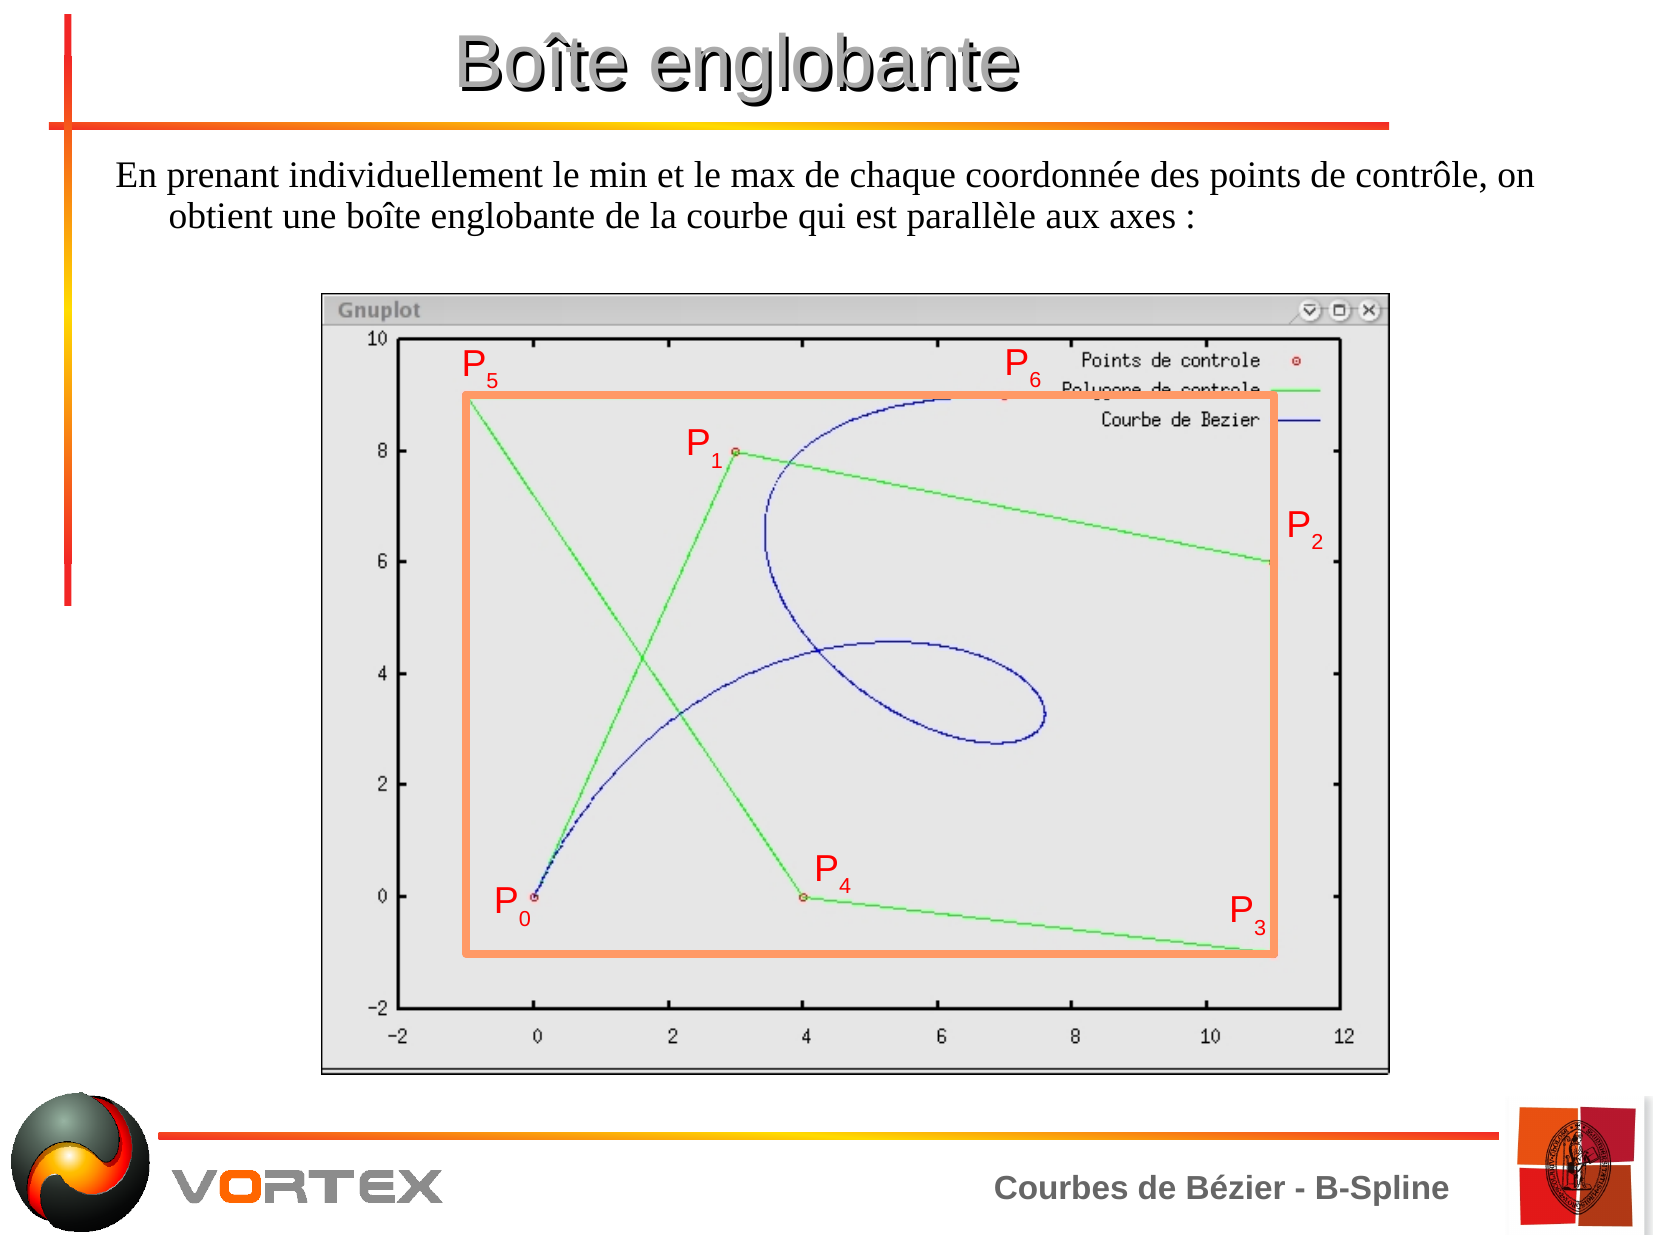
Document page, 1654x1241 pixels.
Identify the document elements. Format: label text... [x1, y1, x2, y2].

title Boîte englobante [82, 4, 1392, 120]
text_box P5 [470, 399, 535, 408]
text_box P4 [799, 840, 888, 913]
text_box P5 [446, 334, 535, 408]
picture [11, 1092, 443, 1232]
text_box P6 [989, 399, 1078, 407]
text_box P0 [479, 872, 568, 946]
picture [321, 293, 1390, 1075]
text_box P6 [989, 333, 1078, 391]
text_box P2 [1271, 495, 1360, 569]
text_box P3 [1214, 881, 1270, 950]
text_box P3 [1214, 881, 1285, 1001]
text_box P1 [671, 414, 759, 487]
list En prenant individuellement le min et le max de chaque coordonnée des points de contrôle, on obtient une boîte englobante de la courbe qui est parallèle aux axes : [97, 153, 1571, 1109]
picture [1505, 1096, 1653, 1235]
